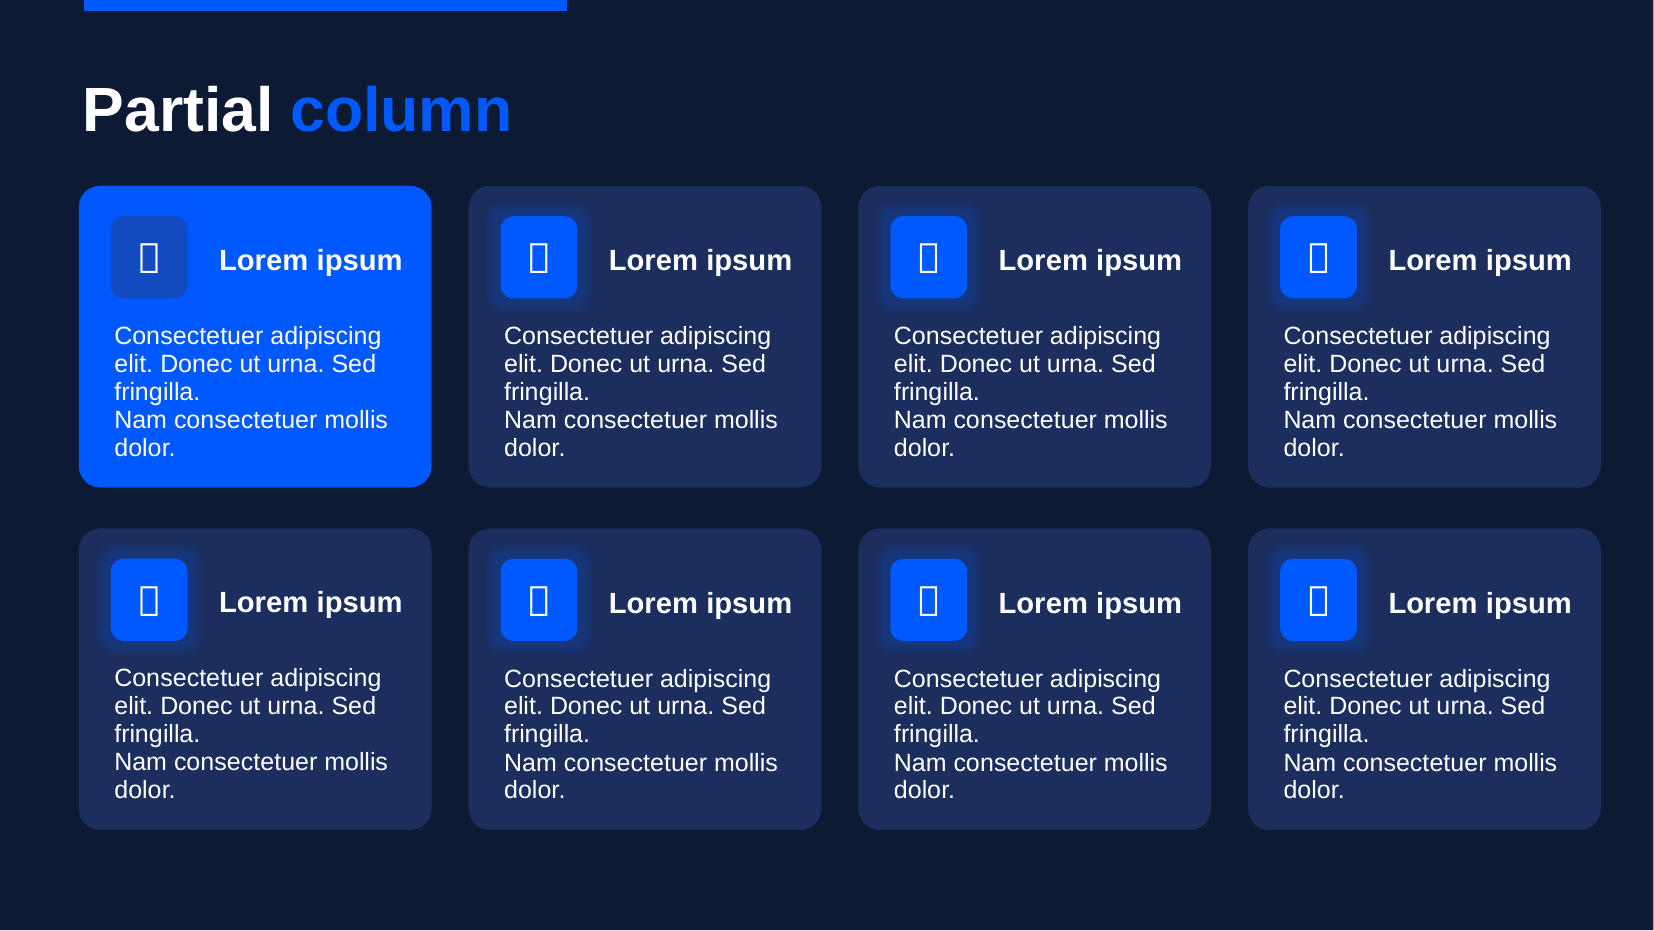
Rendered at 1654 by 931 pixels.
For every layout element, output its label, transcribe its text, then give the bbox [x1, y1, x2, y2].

text_box [1248, 185, 1601, 488]
text_box Consectetuer adipiscing elit. Donec ut urna. Sed fringilla. Nam consectetuer mollis dolor. [468, 321, 803, 488]
text_box  [110, 558, 186, 641]
text_box Lorem ipsum [573, 565, 798, 641]
text_box Consectetuer adipiscing elit. Donec ut urna. Sed fringilla. Nam consectetuer mollis dolor. [78, 664, 413, 831]
text_box  [1280, 558, 1356, 641]
text_box Consectetuer adipiscing elit. Donec ut urna. Sed fringilla. Nam consectetuer mollis dolor. [468, 664, 803, 831]
text_box  [500, 558, 576, 641]
text_box Consectetuer adipiscing elit. Donec ut urna. Sed fringilla. Nam consectetuer mollis dolor. [78, 321, 413, 488]
text_box [468, 528, 822, 830]
text_box Lorem ipsum [573, 222, 798, 298]
text_box Lorem ipsum [1353, 222, 1578, 298]
text_box Lorem ipsum [963, 565, 1188, 641]
text_box Lorem ipsum [183, 222, 408, 298]
text_box [78, 188, 432, 488]
text_box Consectetuer adipiscing elit. Donec ut urna. Sed fringilla. Nam consectetuer mollis dolor. [858, 321, 1193, 488]
title Partial column [82, 75, 1576, 188]
text_box [468, 185, 822, 488]
text_box Consectetuer adipiscing elit. Donec ut urna. Sed fringilla. Nam consectetuer mollis dolor. [1248, 664, 1582, 831]
text_box [858, 528, 1212, 830]
text_box [78, 528, 432, 830]
text_box  [500, 216, 576, 299]
text_box Lorem ipsum [183, 565, 408, 641]
text_box Lorem ipsum [1353, 565, 1578, 641]
text_box  [1280, 216, 1355, 299]
text_box [858, 185, 1212, 488]
text_box Consectetuer adipiscing elit. Donec ut urna. Sed fringilla. Nam consectetuer mollis dolor. [858, 664, 1193, 831]
text_box [1248, 528, 1601, 830]
text_box  [110, 216, 186, 299]
text_box Lorem ipsum [963, 222, 1188, 298]
text_box  [890, 216, 965, 299]
text_box  [890, 558, 966, 641]
text_box Consectetuer adipiscing elit. Donec ut urna. Sed fringilla. Nam consectetuer mollis dolor. [1248, 321, 1582, 488]
